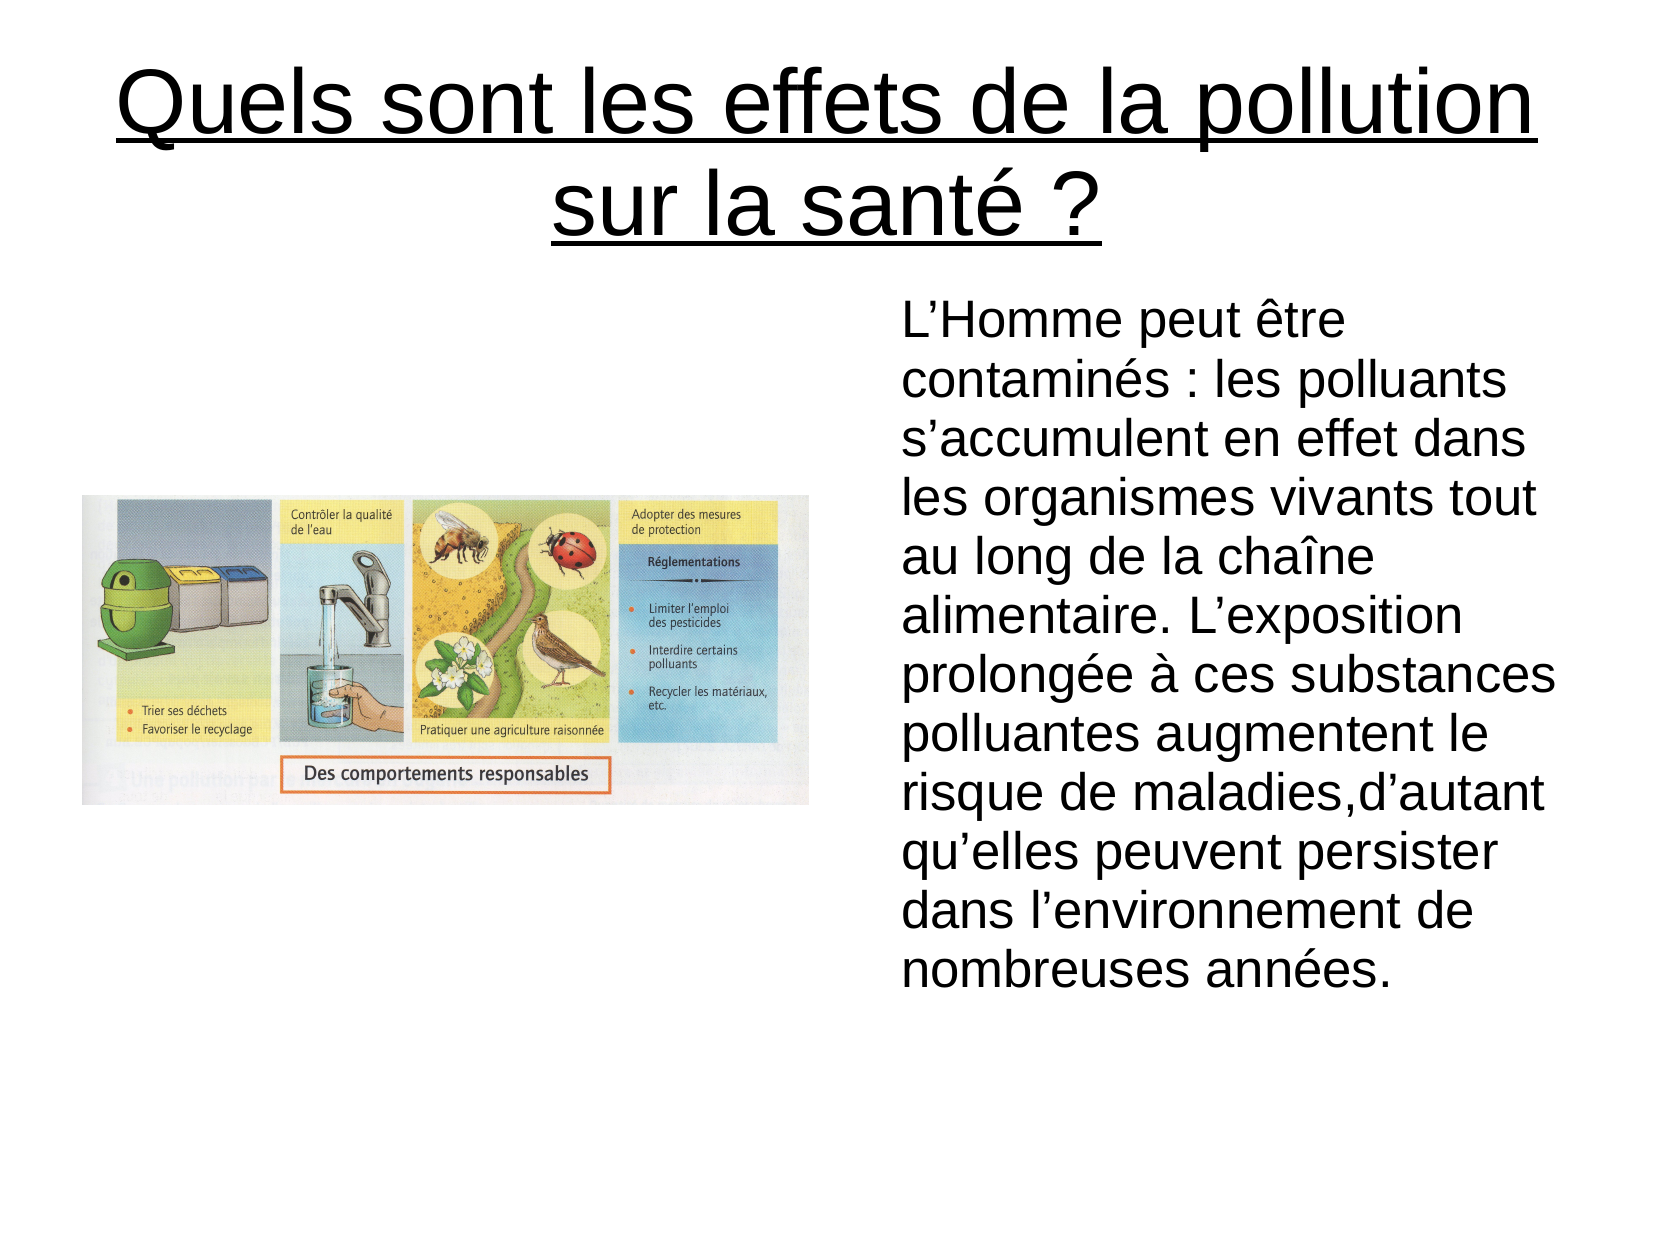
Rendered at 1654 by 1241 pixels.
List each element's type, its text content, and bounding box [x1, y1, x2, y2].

picture [82, 495, 809, 805]
list L’Homme peut être contaminés : les polluants s’accumulent en effet dans les organismes vivants tout au long de la chaîne alimentaire. L’exposition prolongée à ces substances polluantes augmentent le risque de maladies,d’autant qu’elles peuvent persister dans l’environnement de nombreuses années. [845, 290, 1572, 1010]
title Quels sont les effets de la pollution sur la santé ? [82, 49, 1571, 257]
